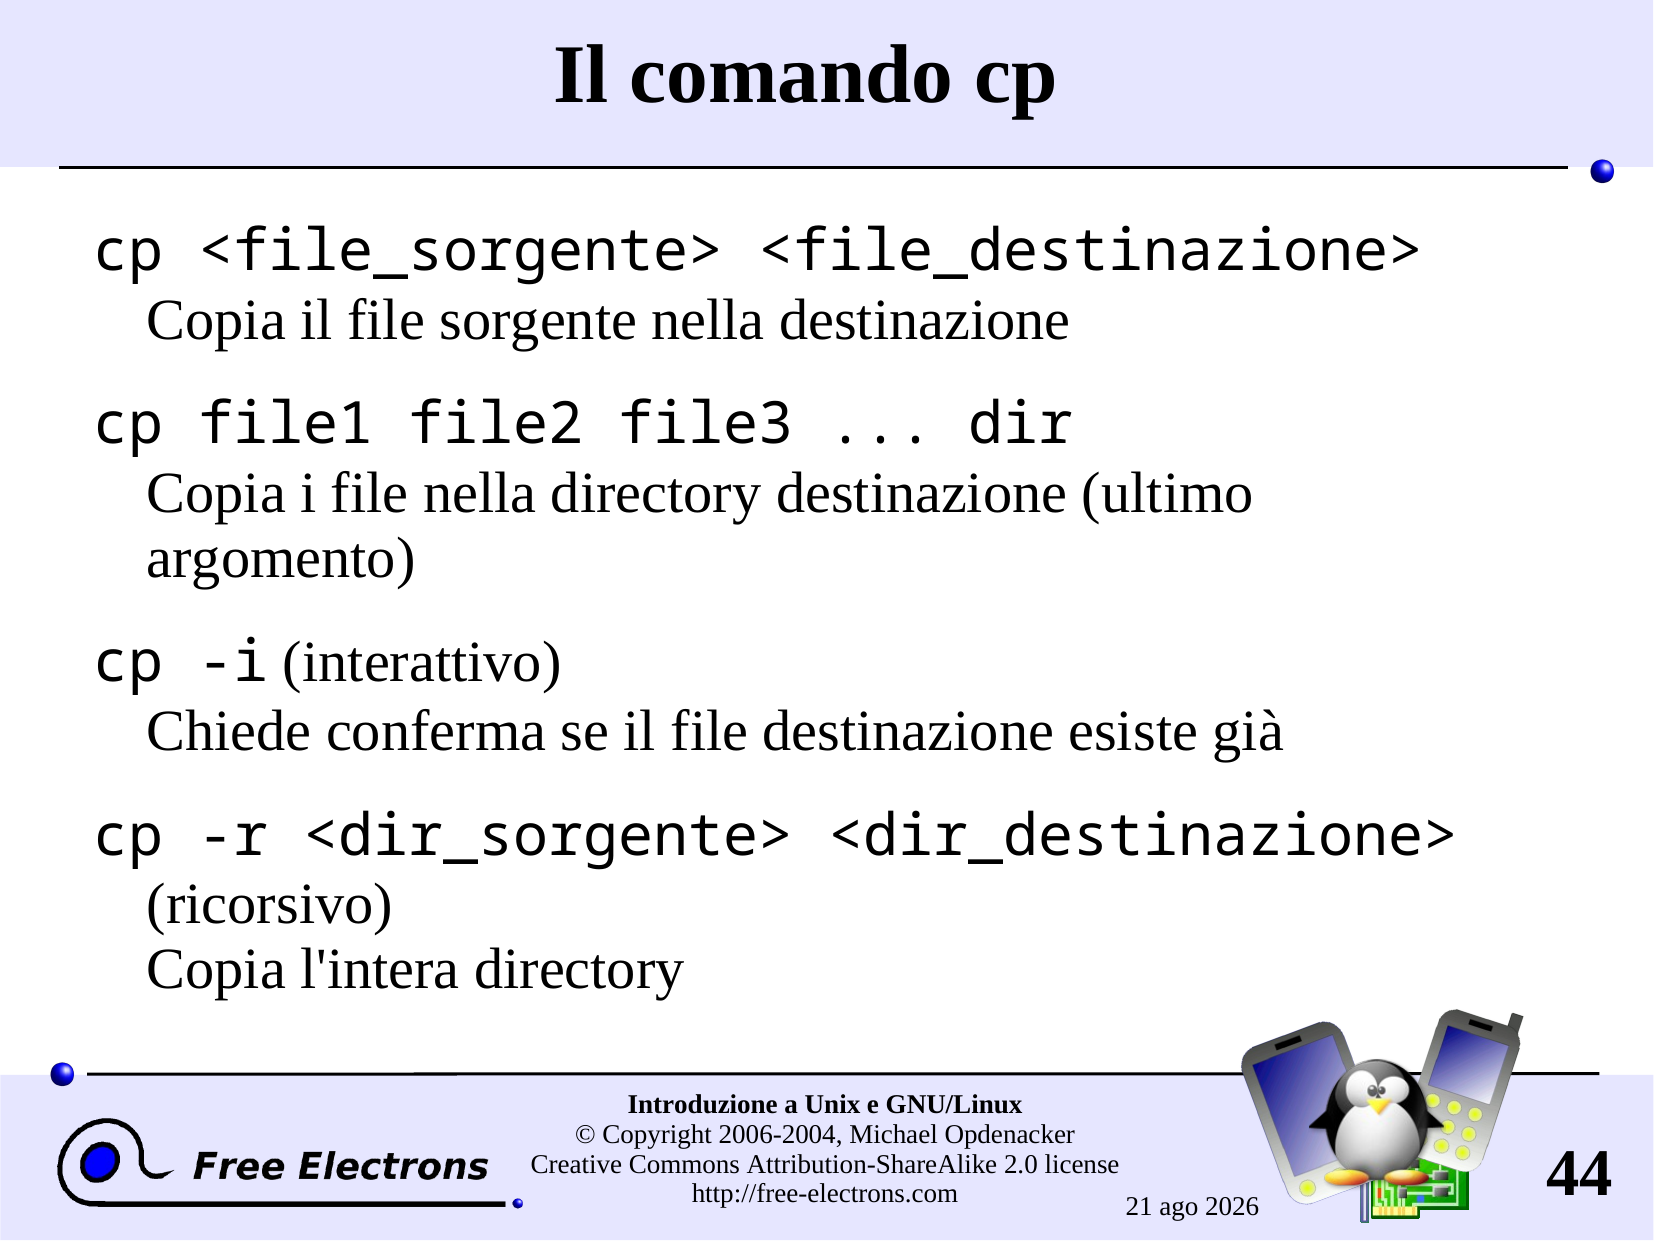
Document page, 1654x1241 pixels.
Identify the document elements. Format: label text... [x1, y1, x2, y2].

list cp <file_sorgente> <file_destinazione> Copia il file sorgente nella destinazione cp file1 file2 file3 ... dir Copia i file nella directory destinazione (ultimo argomento) cp -i (interattivo) Chiede conferma se il file destinazione esiste già cp -r <dir_sorgente> <dir_destinazione> (ricorsivo) Copia l'intera directory [75, 208, 1534, 1013]
picture [50, 1107, 527, 1216]
picture [1225, 1013, 1538, 1241]
title Il comando cp [60, 20, 1551, 130]
